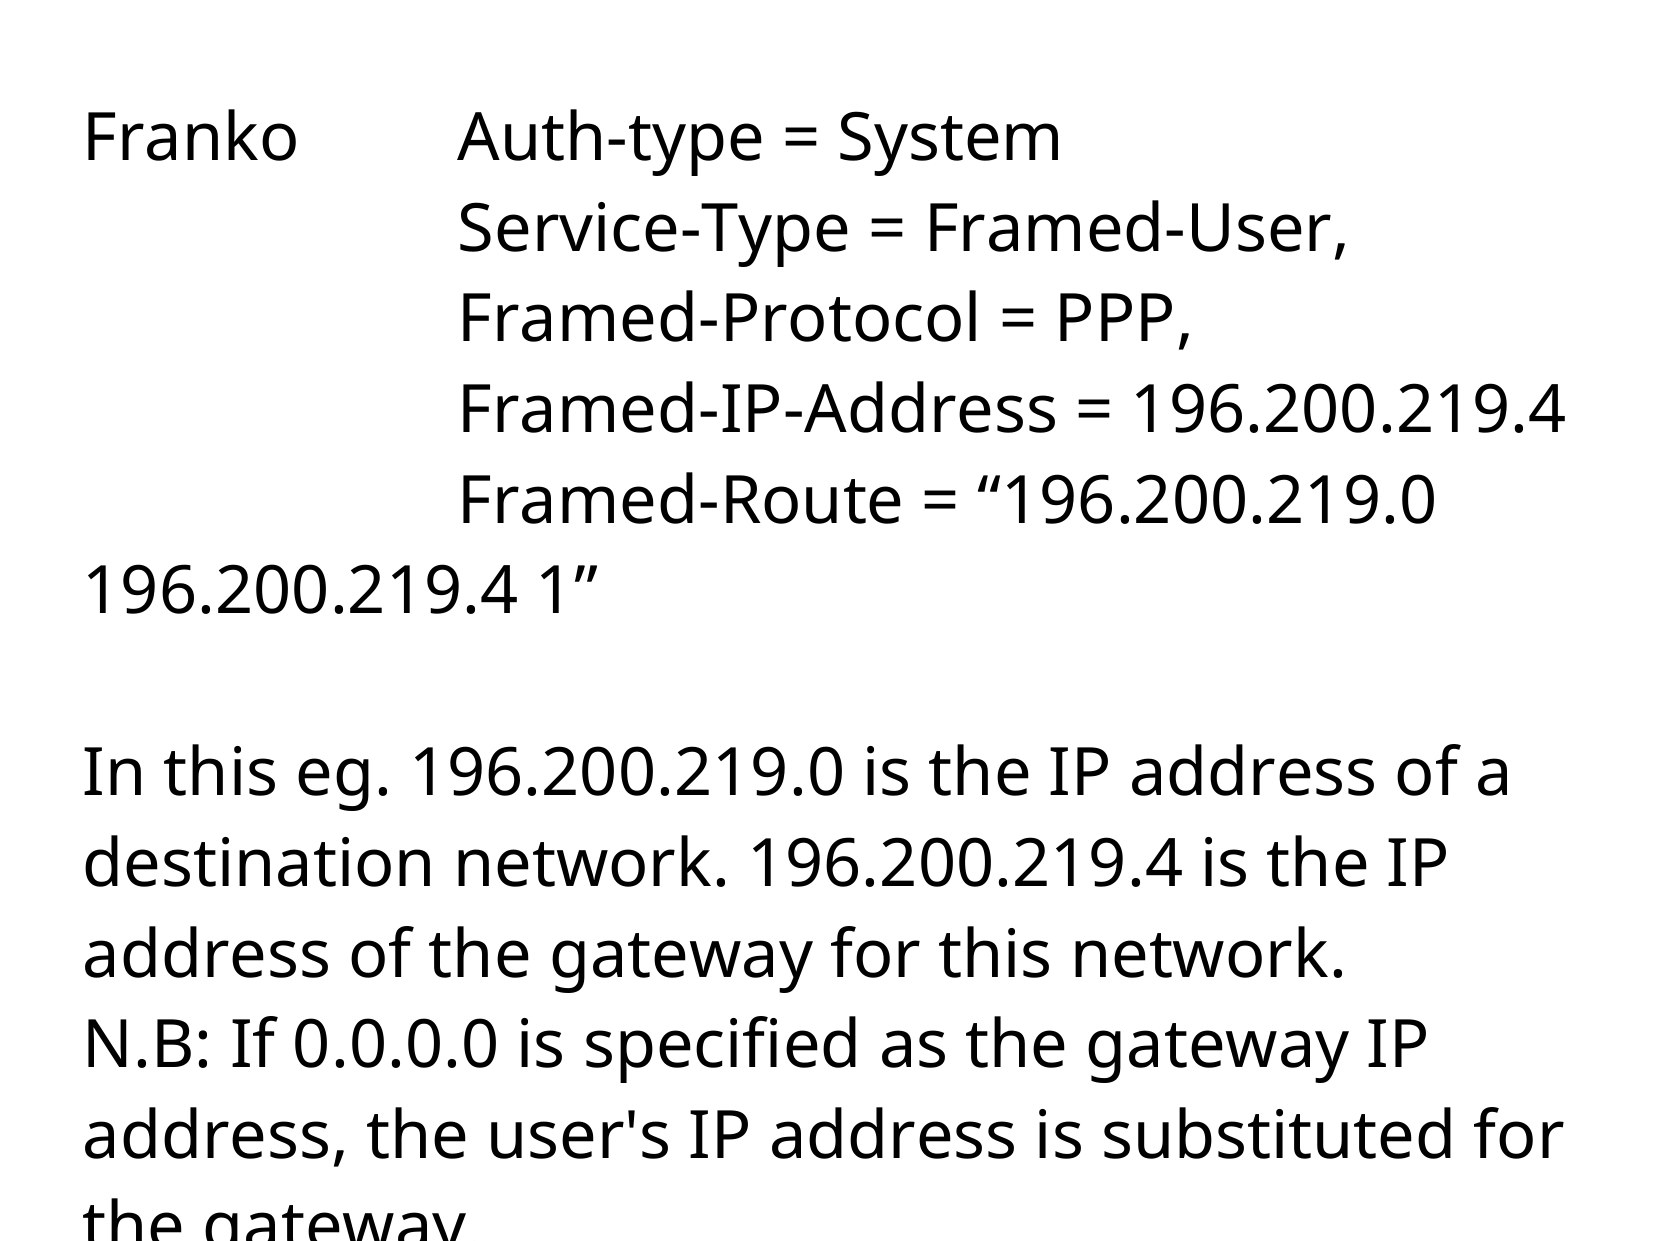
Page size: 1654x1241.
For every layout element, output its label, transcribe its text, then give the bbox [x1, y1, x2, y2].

subtitle Eg. is as below Franko Auth-type = System Service-Type = Framed-User, Framed-Protocol = PPP, Framed-IP-Address = 196.200.219.4 Framed-Route = “196.200.219.0 196.200.219.4 1” In this eg. 196.200.219.0 is the IP address of a destination network. 196.200.219.4 is the IP address of the gateway for this network. N.B: If 0.0.0.0 is specified as the gateway IP address, the user's IP address is substituted for the gateway. [82, 69, 1571, 1107]
